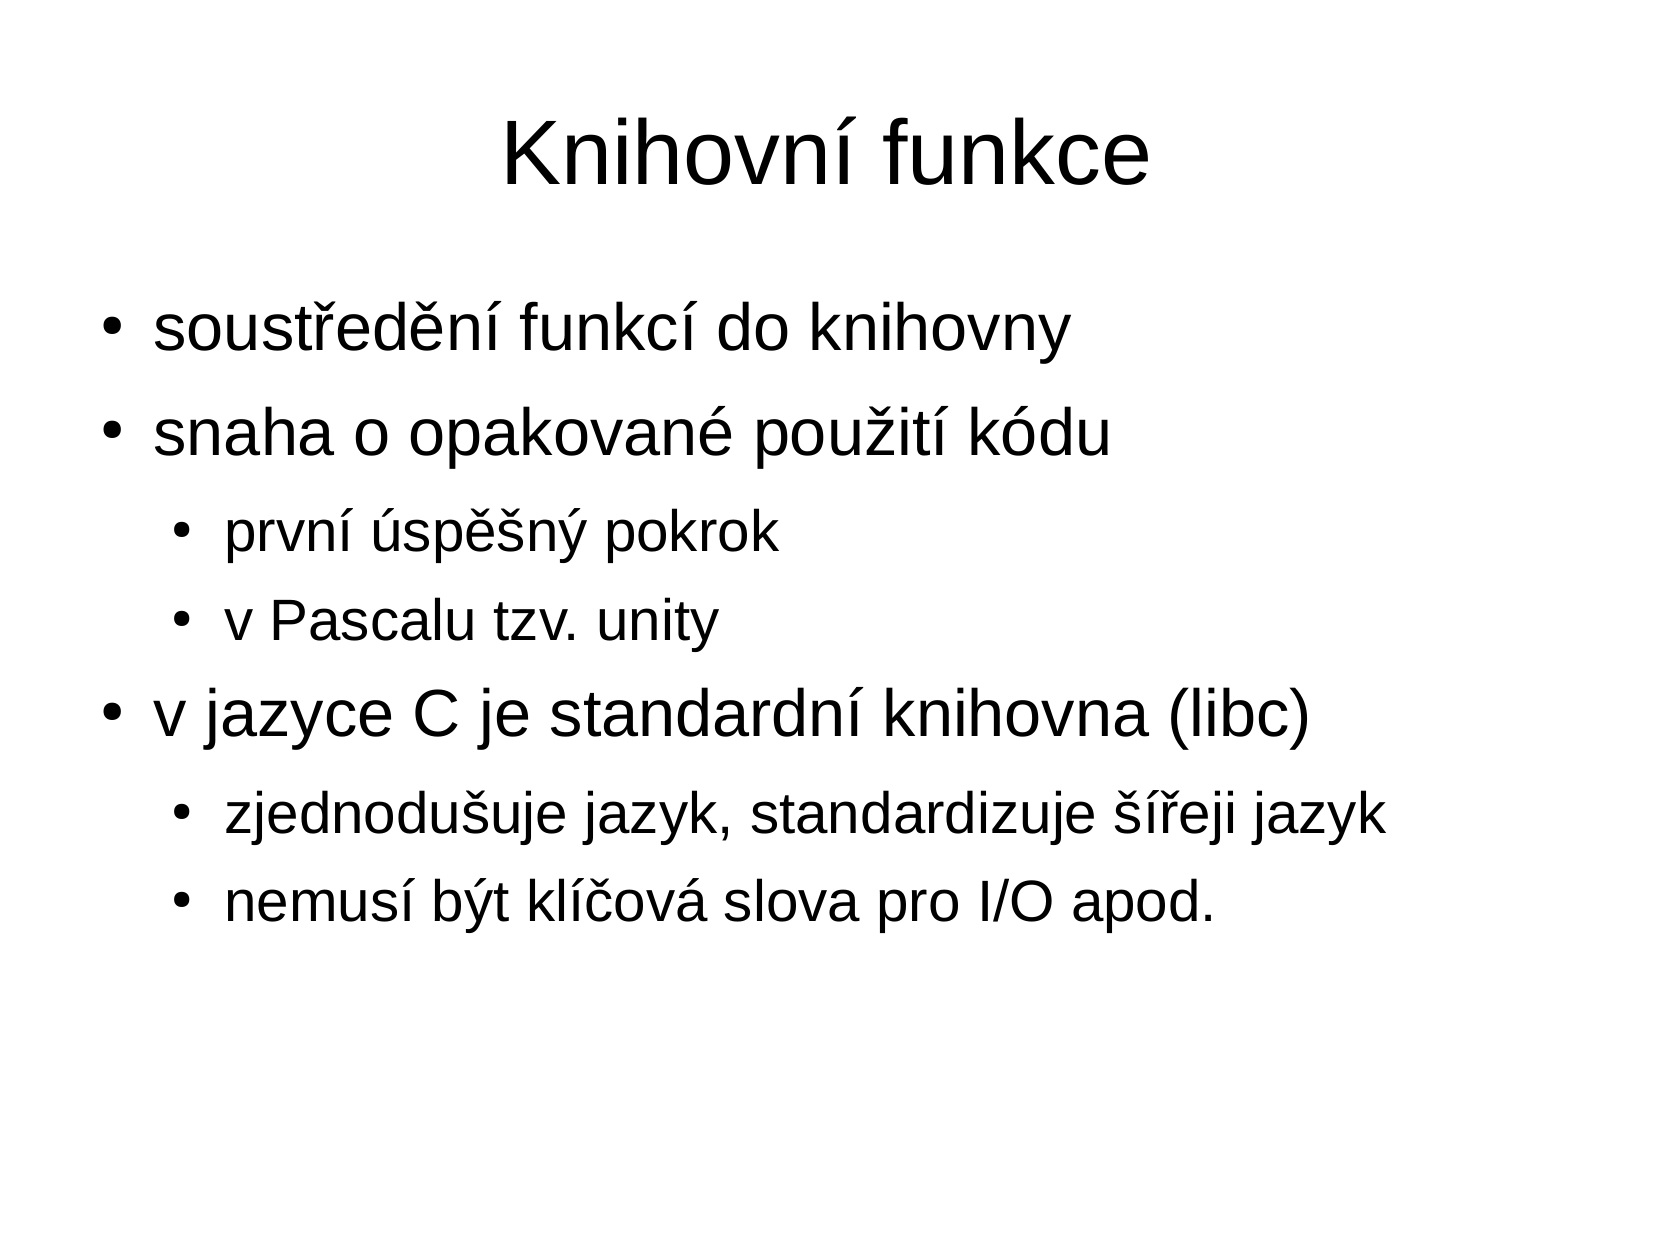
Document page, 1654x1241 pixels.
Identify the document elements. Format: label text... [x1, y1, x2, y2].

title Knihovní funkce [82, 56, 1571, 250]
list soustředění funkcí do knihovny snaha o opakované použití kódu první úspěšný pokrok v Pascalu tzv. unity v jazyce C je standardní knihovna (libc) zjednodušuje jazyk, standardizuje šířeji jazyk nemusí být klíčová slova pro I/O apod. [82, 290, 1571, 1094]
